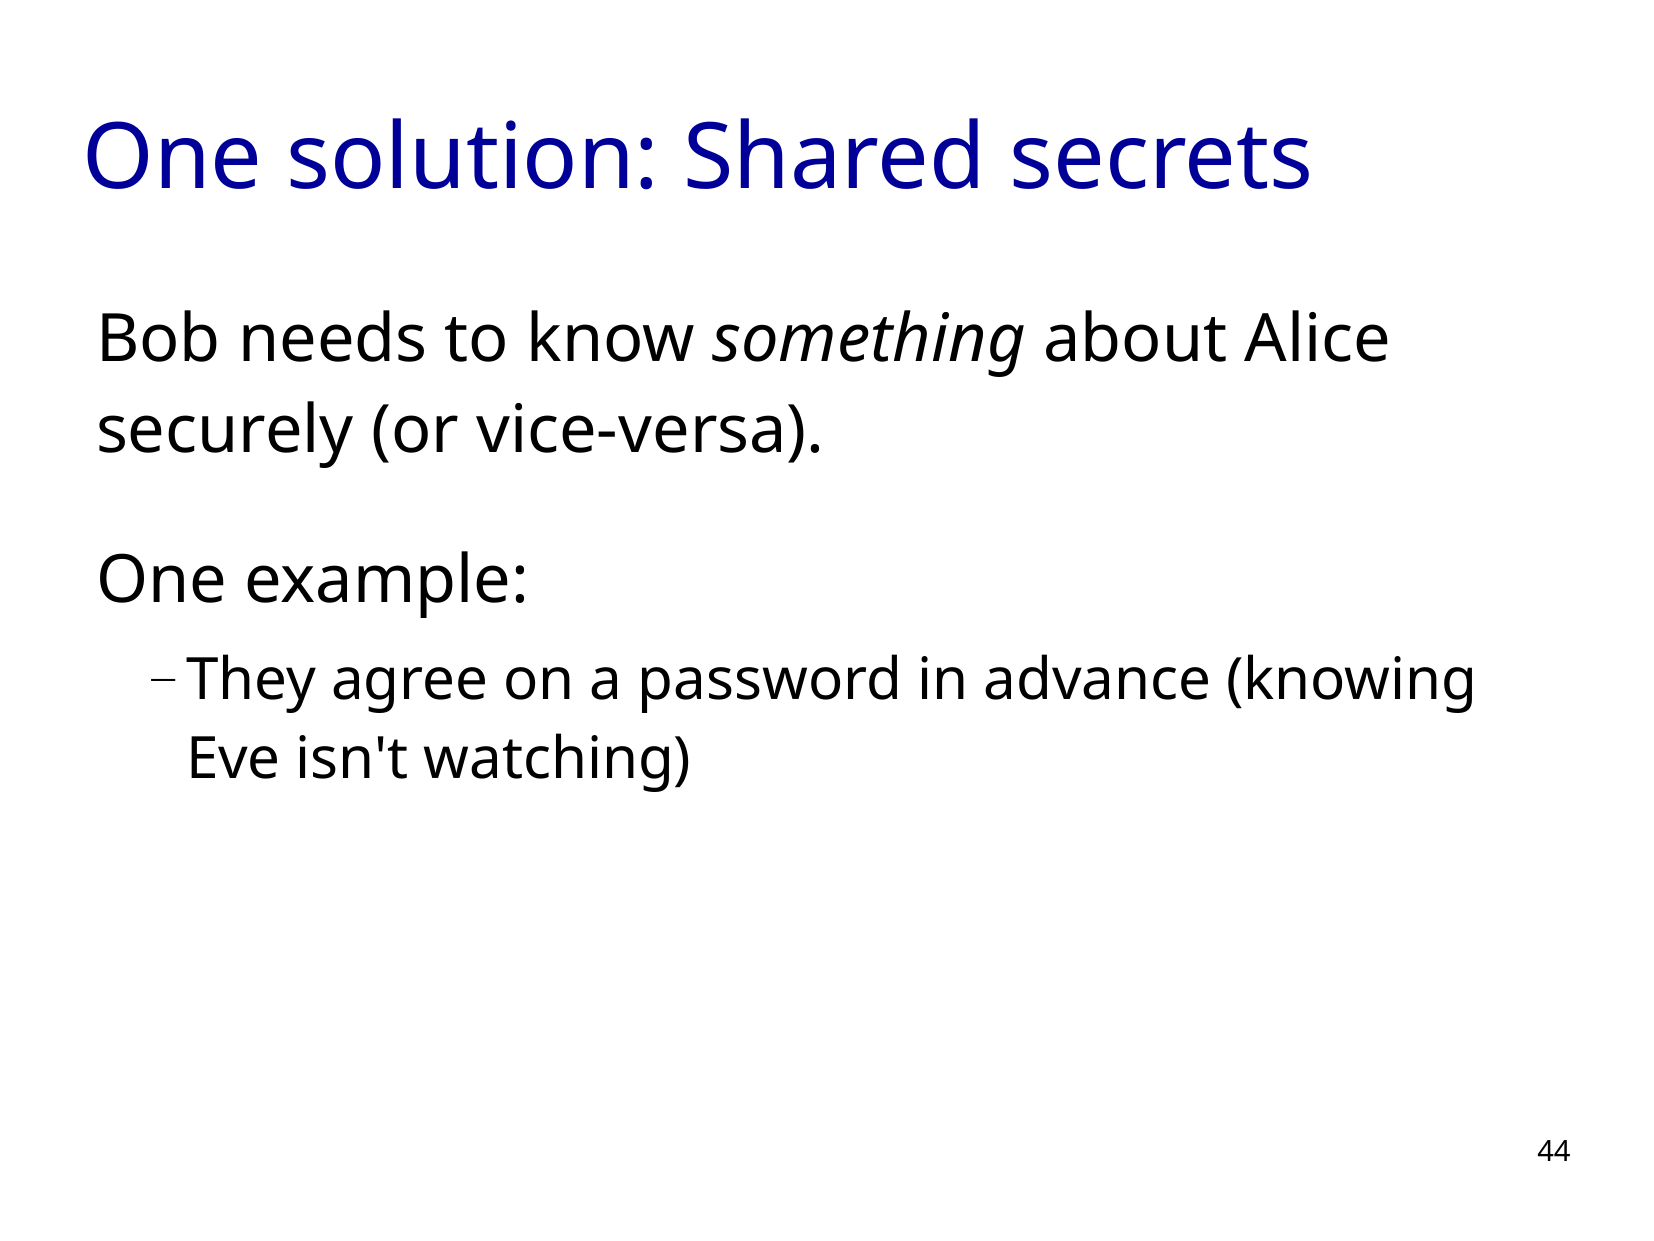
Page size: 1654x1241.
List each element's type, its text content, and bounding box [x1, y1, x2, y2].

title One solution: Shared secrets [82, 49, 1571, 257]
list Bob needs to know something about Alice securely (or vice-versa). One example: They agree on a password in advance (knowing Eve isn't watching) [60, 290, 1571, 1096]
